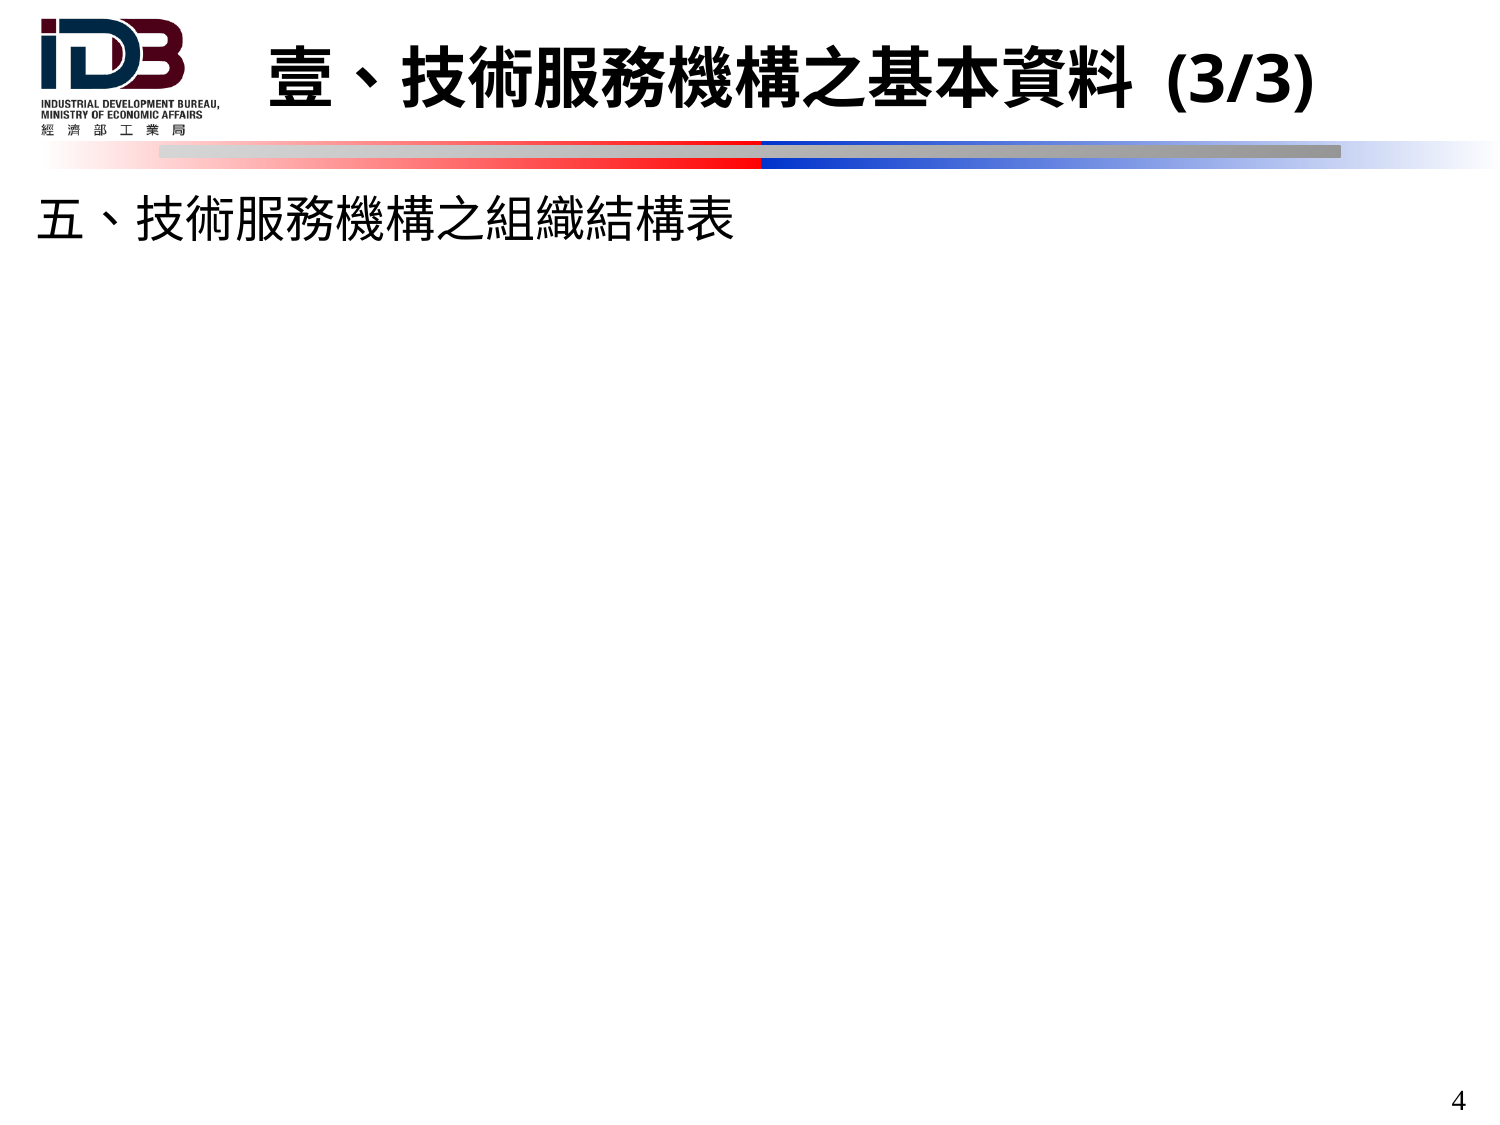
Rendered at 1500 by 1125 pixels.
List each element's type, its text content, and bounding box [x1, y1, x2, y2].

text_box 壹、技術服務機構之基本資料 (3/3) [200, 27, 1383, 124]
text_box [159, 146, 1341, 158]
text_box 五、技術服務機構之組織結構表 [20, 179, 1357, 252]
